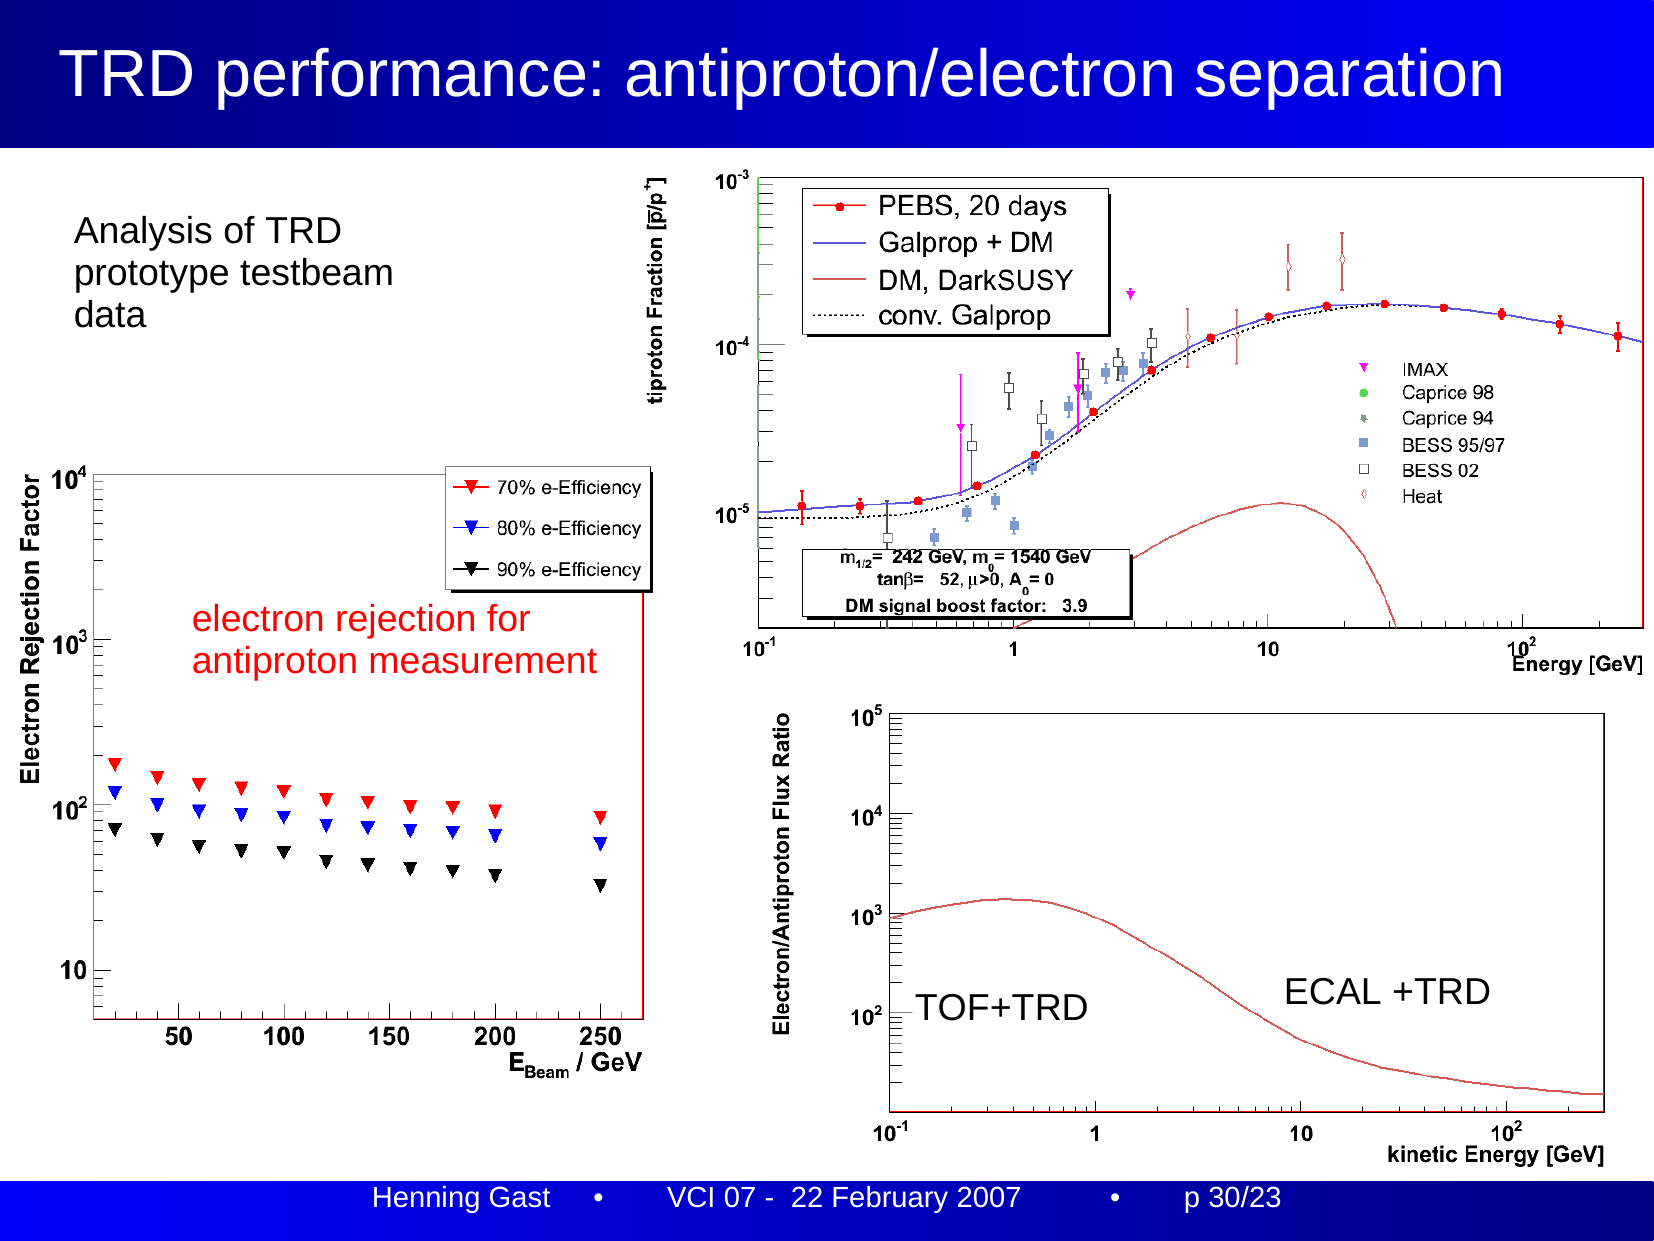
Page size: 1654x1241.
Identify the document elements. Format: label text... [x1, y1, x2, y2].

picture [9, 155, 1651, 1088]
text_box Analysis of TRD prototype testbeam data [59, 201, 473, 384]
text_box electron rejection for antiproton measurement [177, 590, 650, 717]
text_box TOF+TRD [900, 979, 1126, 1051]
text_box ECAL +TRD [1269, 963, 1532, 1034]
title TRD performance: antiproton/electron separation [0, 0, 1654, 148]
picture [767, 700, 1613, 1169]
